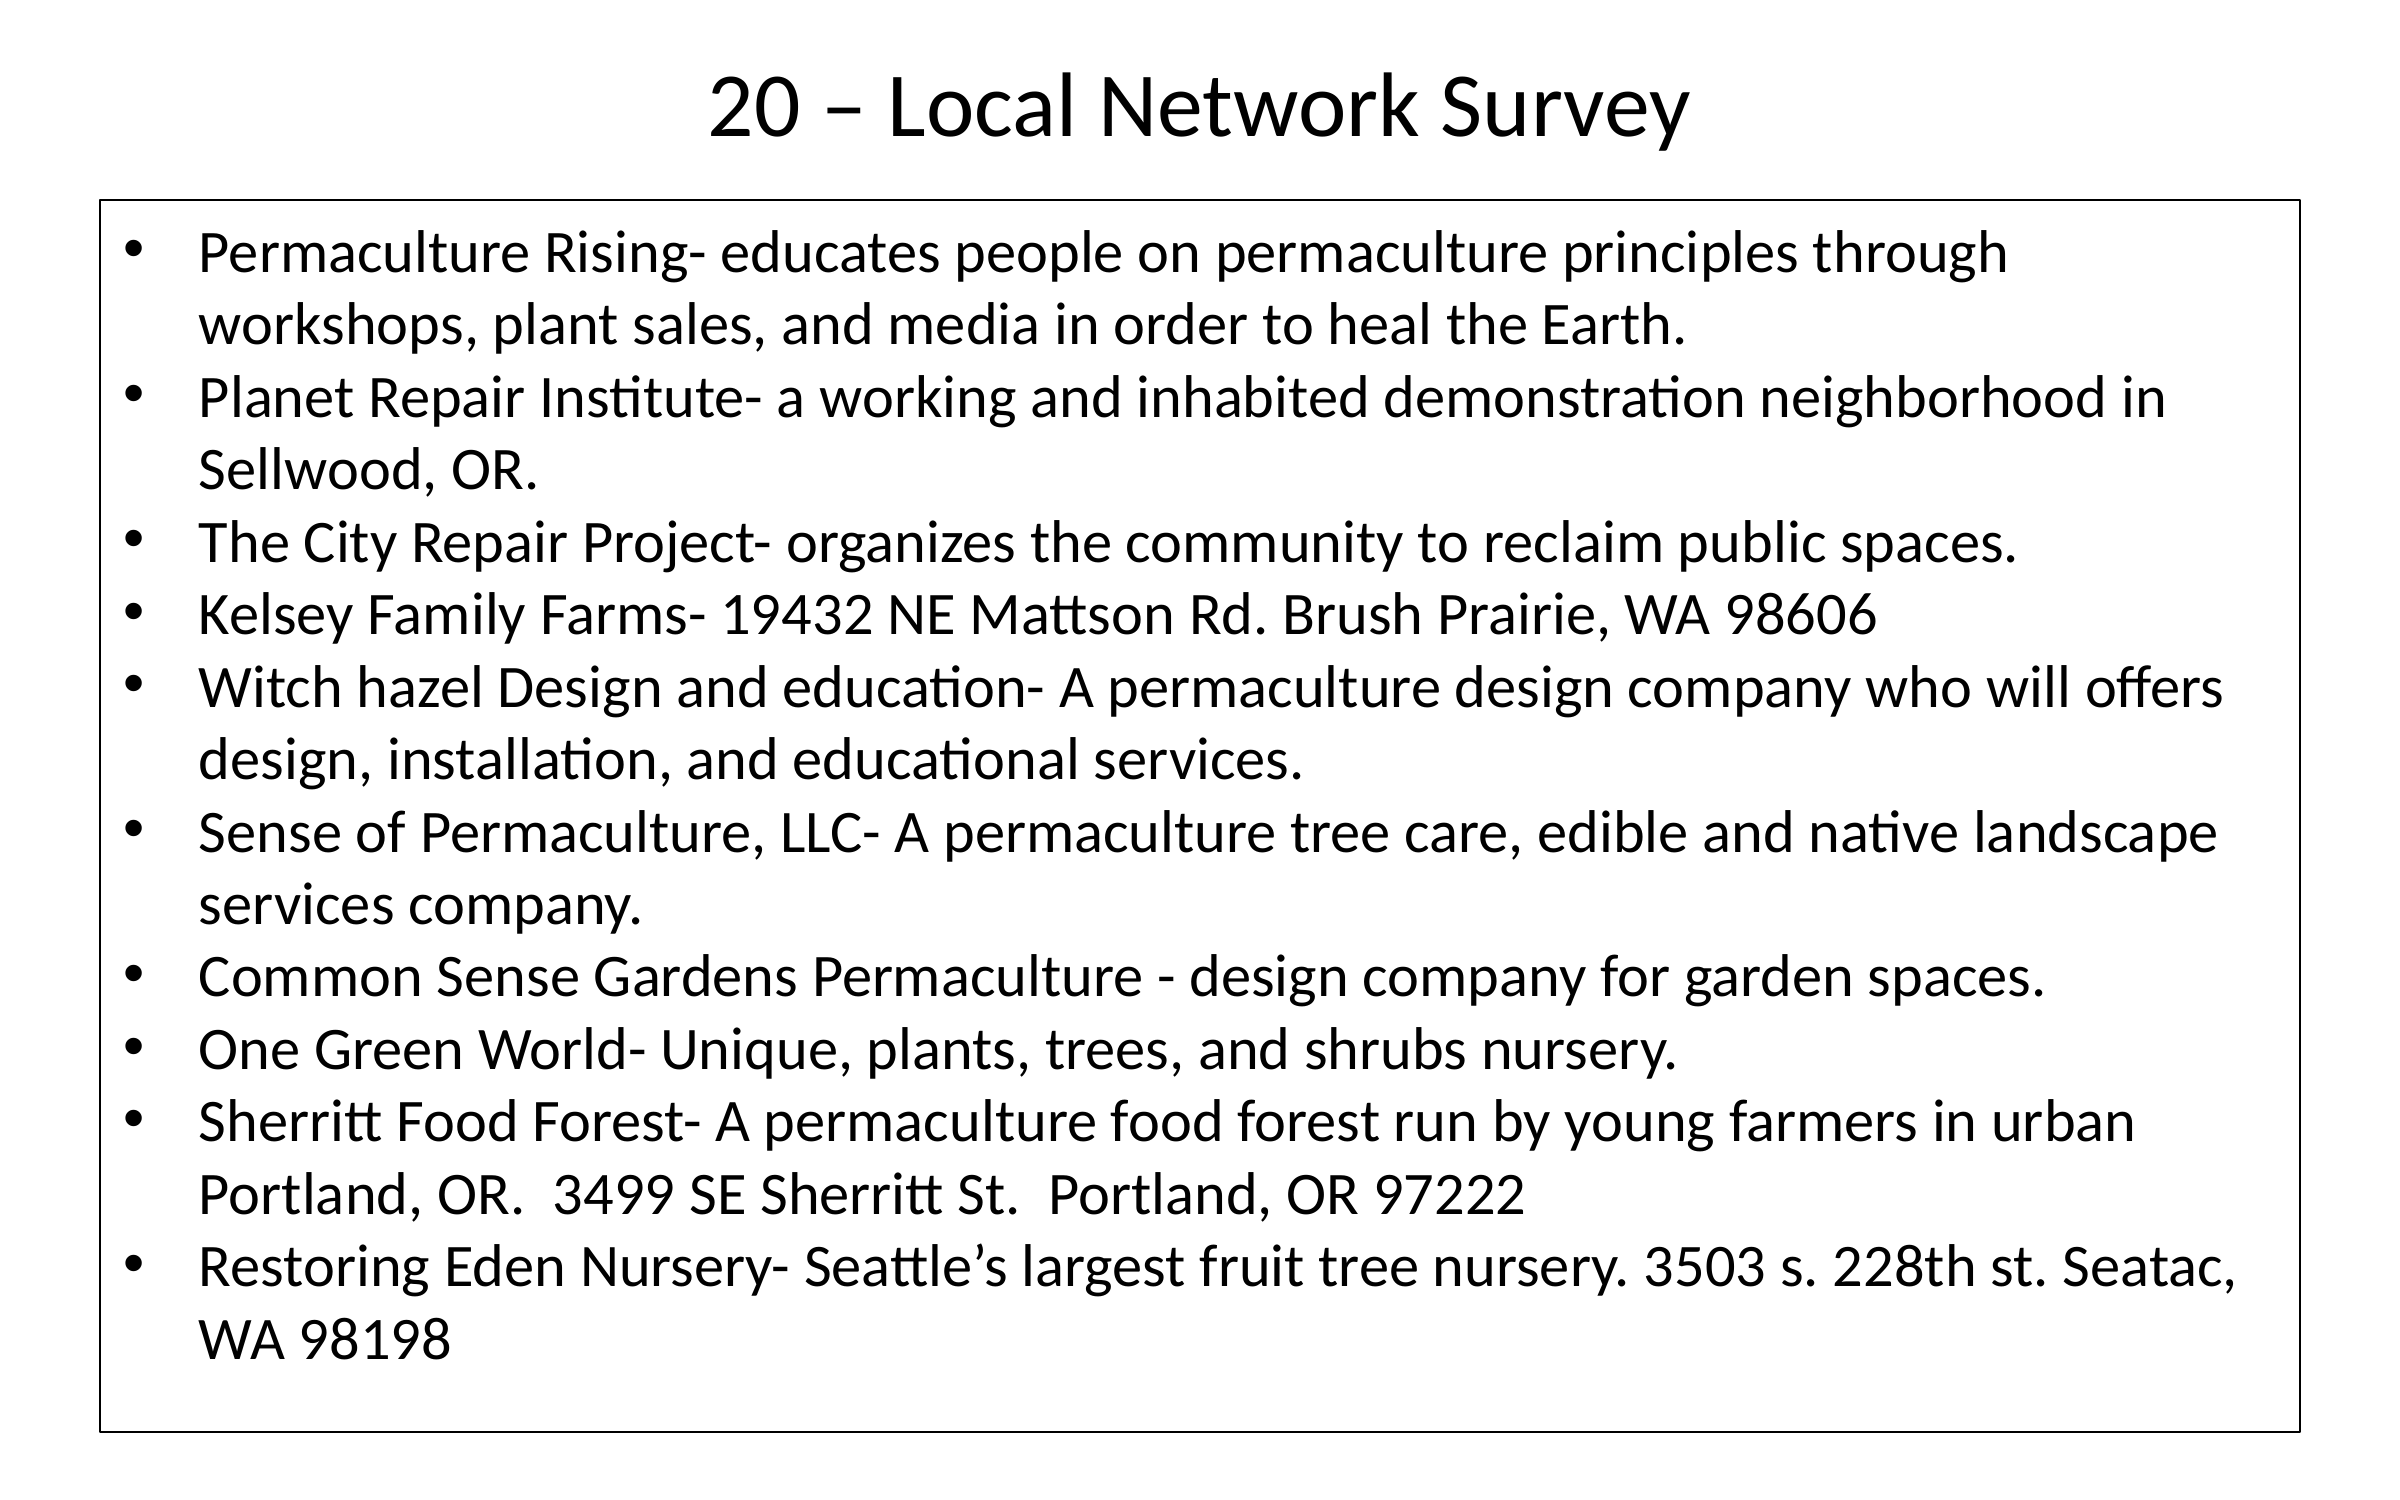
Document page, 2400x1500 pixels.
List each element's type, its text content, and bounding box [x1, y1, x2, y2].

text_box Permaculture Rising- educates people on permaculture principles through workshops, plant sales, and media in order to heal the Earth. Planet Repair Institute- a working and inhabited demonstration neighborhood in Sellwood, OR. The City Repair Project- organizes the community to reclaim public spaces. Kelsey Family Farms- 19432 NE Mattson Rd. Brush Prairie, WA 98606 Witch hazel Design and education- A permaculture design company who will offers design, installation, and educational services. Sense of Permaculture, LLC- A permaculture tree care, edible and native landscape services company. Common Sense Gardens Permaculture - design company for garden spaces. One Green World- Unique, plants, trees, and shrubs nursery. Sherritt Food Forest- A permaculture food forest run by young farmers in urban Portland, OR. 3499 SE Sherritt St. Portland, OR 97222 Restoring Eden Nursery- Seattle’s largest fruit tree nursery. 3503 s. 228th st. Seatac, WA 98198 [99, 199, 2300, 1432]
text_box 20 – Local Network Survey [179, 33, 2220, 167]
